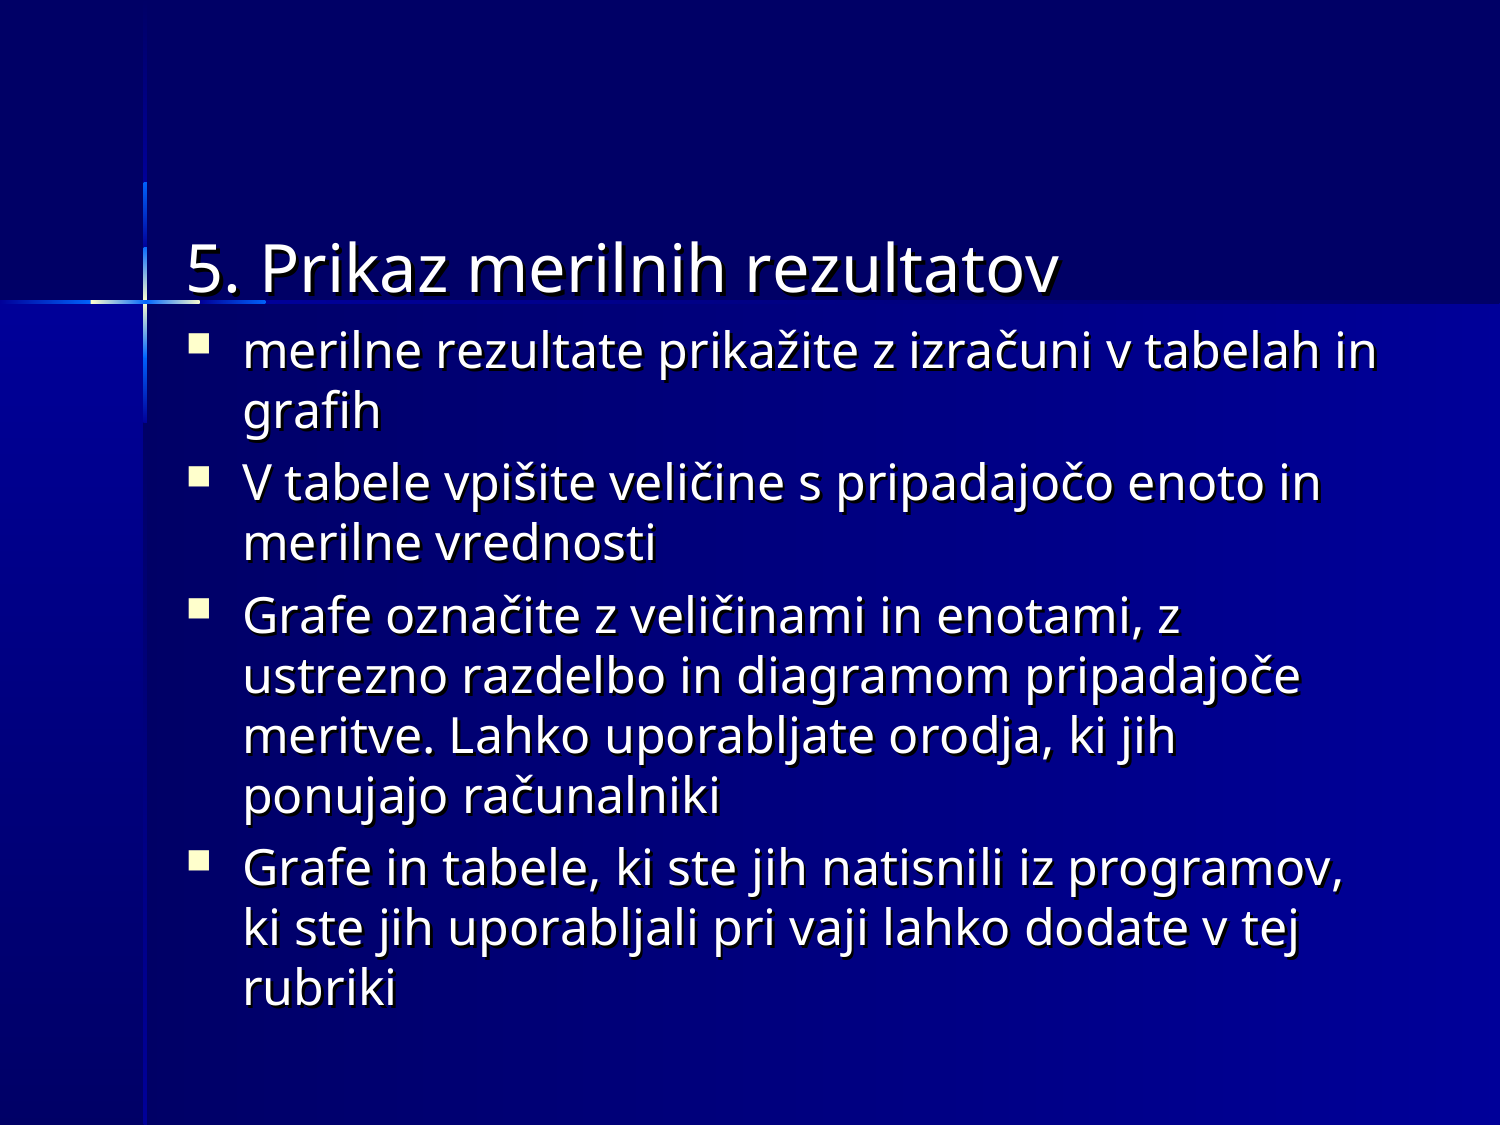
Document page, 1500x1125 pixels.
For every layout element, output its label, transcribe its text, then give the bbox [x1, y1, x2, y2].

list 5. Prikaz merilnih rezultatov merilne rezultate prikažite z izračuni v tabelah in grafih V tabele vpišite veličine s pripadajočo enoto in merilne vrednosti Grafe označite z veličinami in enotami, z ustrezno razdelbo in diagramom pripadajoče meritve. Lahko uporabljate orodja, ki jih ponujajo računalniki Grafe in tabele, ki ste jih natisnili iz programov, ki ste jih uporabljali pri vaji lahko dodate v tej rubriki [171, 218, 1409, 1059]
